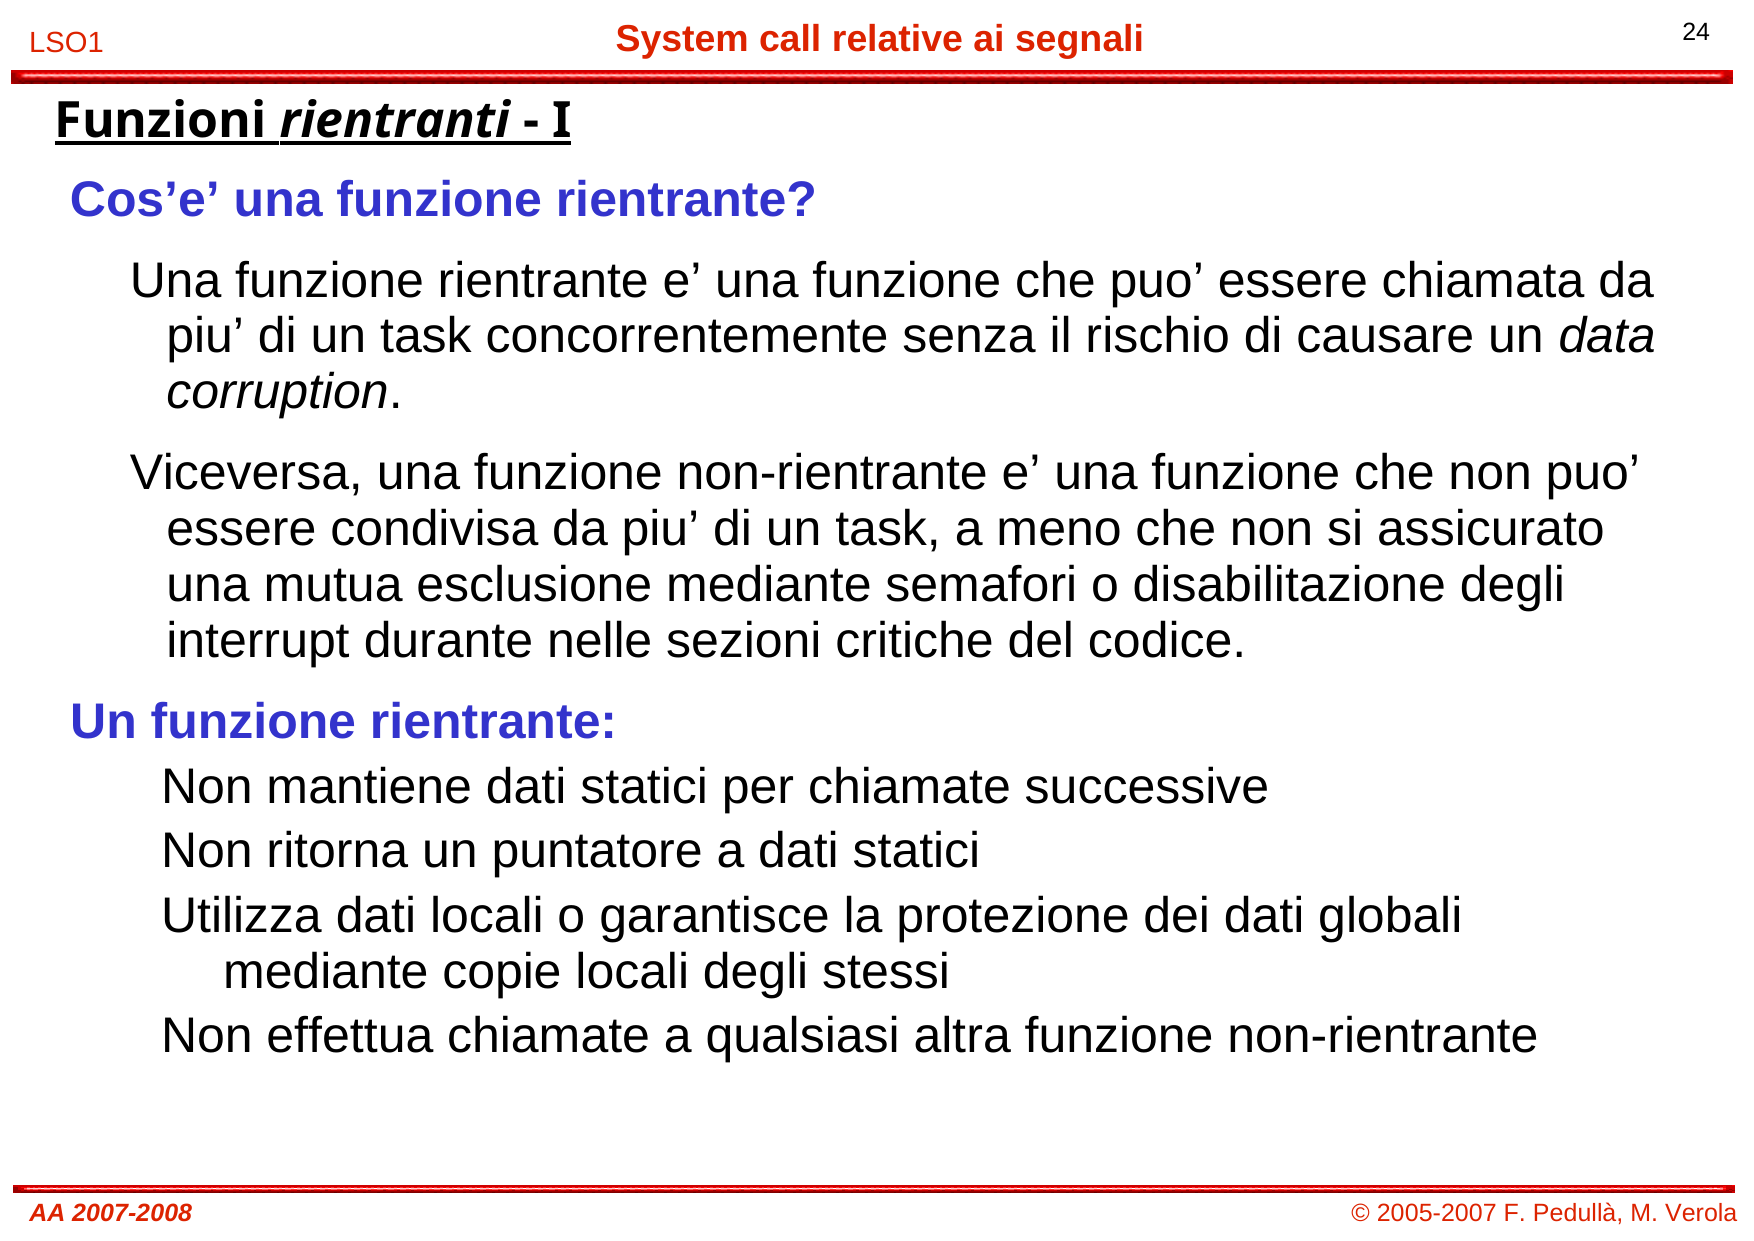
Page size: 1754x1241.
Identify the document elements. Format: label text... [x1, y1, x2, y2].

list Cos’e’ una funzione rientrante? Una funzione rientrante e’ una funzione che puo’ essere chiamata da piu’ di un task concorrentemente senza il rischio di causare un data corruption. Viceversa, una funzione non-rientrante e’ una funzione che non puo’ essere condivisa da piu’ di un task, a meno che non si assicurato una mutua esclusione mediante semafori o disabilitazione degli interrupt durante nelle sezioni critiche del codice. Un funzione rientrante: Non mantiene dati statici per chiamate successive Non ritorna un puntatore a dati statici Utilizza dati locali o garantisce la protezione dei dati globali mediante copie locali degli stessi Non effettua chiamate a qualsiasi altra funzione non-rientrante [52, 171, 1690, 1143]
picture [13, 1185, 1735, 1193]
title Funzioni rientranti - I [40, 72, 1714, 168]
picture [11, 70, 1733, 84]
